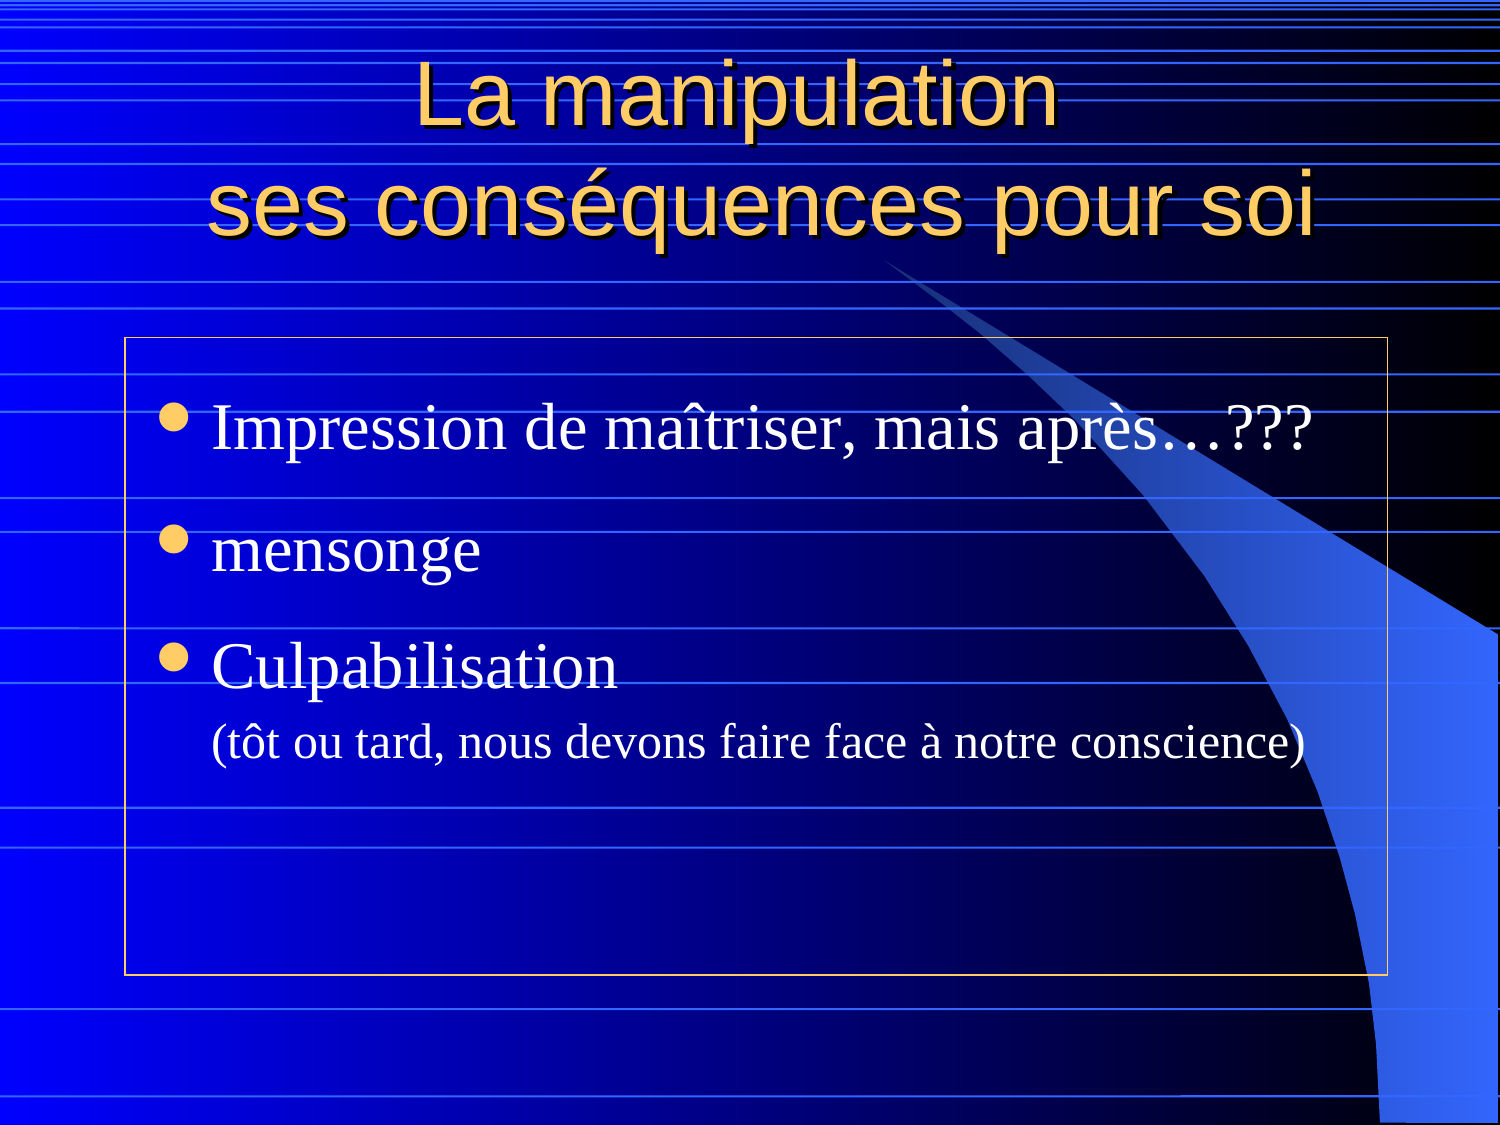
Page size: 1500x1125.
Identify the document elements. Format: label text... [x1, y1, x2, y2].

title La manipulation ses conséquences pour soi [99, 49, 1426, 238]
list Impression de maîtriser, mais après…??? mensonge Culpabilisation (tôt ou tard, nous devons faire face à notre conscience) [125, 337, 1388, 975]
